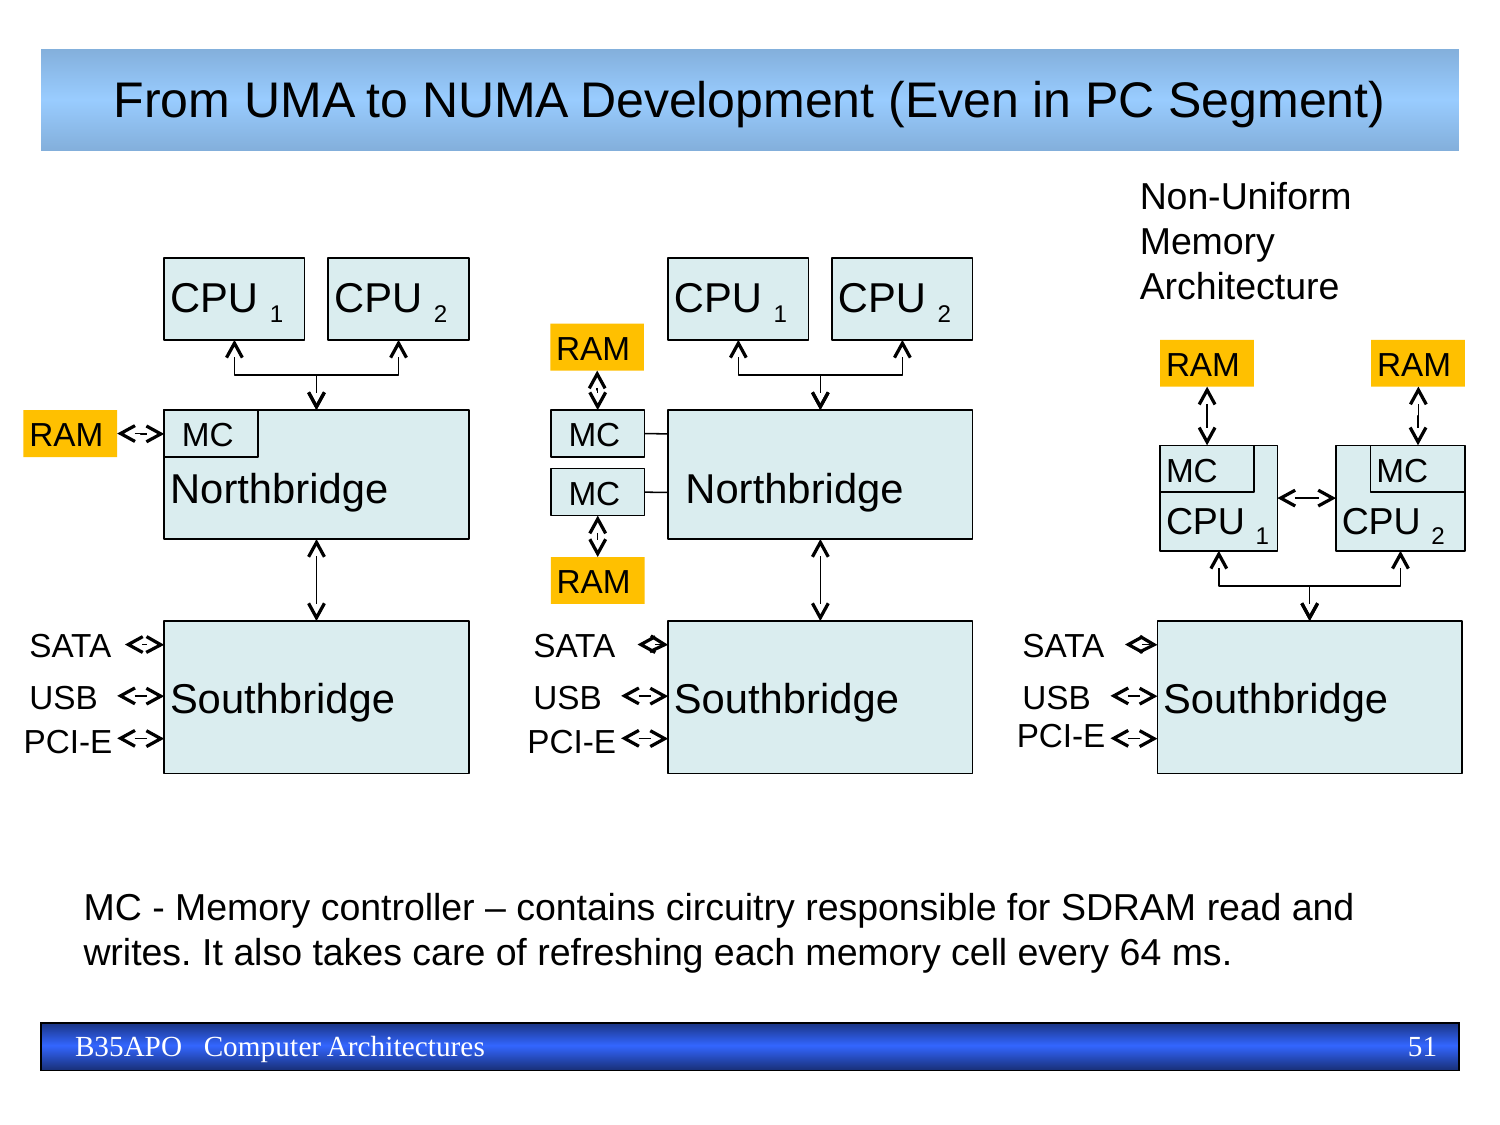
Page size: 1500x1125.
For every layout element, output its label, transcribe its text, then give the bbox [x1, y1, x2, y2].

text_box SATA [23, 621, 125, 668]
text_box MC [164, 410, 258, 458]
text_box USB [527, 672, 622, 720]
text_box MC - Memory controller – contains circuitry responsible for SDRAM read and writes. It also takes care of refreshing each memory cell every 64 ms. [68, 874, 1432, 981]
text_box Northbridge [164, 410, 469, 539]
text_box PCI-E [17, 722, 135, 758]
text_box PCI-E [1119, 733, 1129, 744]
text_box CPU 2 [328, 257, 469, 340]
text_box RAM [23, 410, 118, 458]
text_box RAM [1371, 339, 1465, 387]
text_box USB [23, 672, 118, 720]
title From UMA to NUMA Development (Even in PC Segment) [41, 49, 1459, 151]
text_box RAM [1160, 339, 1254, 387]
text_box RAM [550, 557, 645, 604]
text_box CPU 2 [1335, 445, 1465, 551]
text_box Northbridge [667, 410, 973, 539]
text_box CPU 1 [667, 257, 809, 340]
text_box PCI-E [1011, 716, 1129, 752]
text_box MC [1370, 445, 1465, 493]
text_box MC [550, 410, 645, 458]
text_box Non-Uniform Memory Architecture [1125, 163, 1465, 315]
text_box MC [550, 468, 645, 516]
text_box PCI-E [521, 722, 639, 758]
text_box SATA [1016, 621, 1125, 668]
text_box SATA [527, 621, 638, 668]
text_box CPU 1 [164, 257, 305, 340]
text_box MC [1160, 445, 1254, 493]
text_box CPU 2 [832, 257, 973, 340]
text_box CPU 1 [1160, 445, 1278, 551]
text_box USB [1016, 672, 1111, 716]
text_box Southbridge [667, 621, 973, 774]
text_box Southbridge [1157, 621, 1462, 774]
text_box Southbridge [164, 621, 469, 774]
text_box RAM [550, 323, 644, 371]
